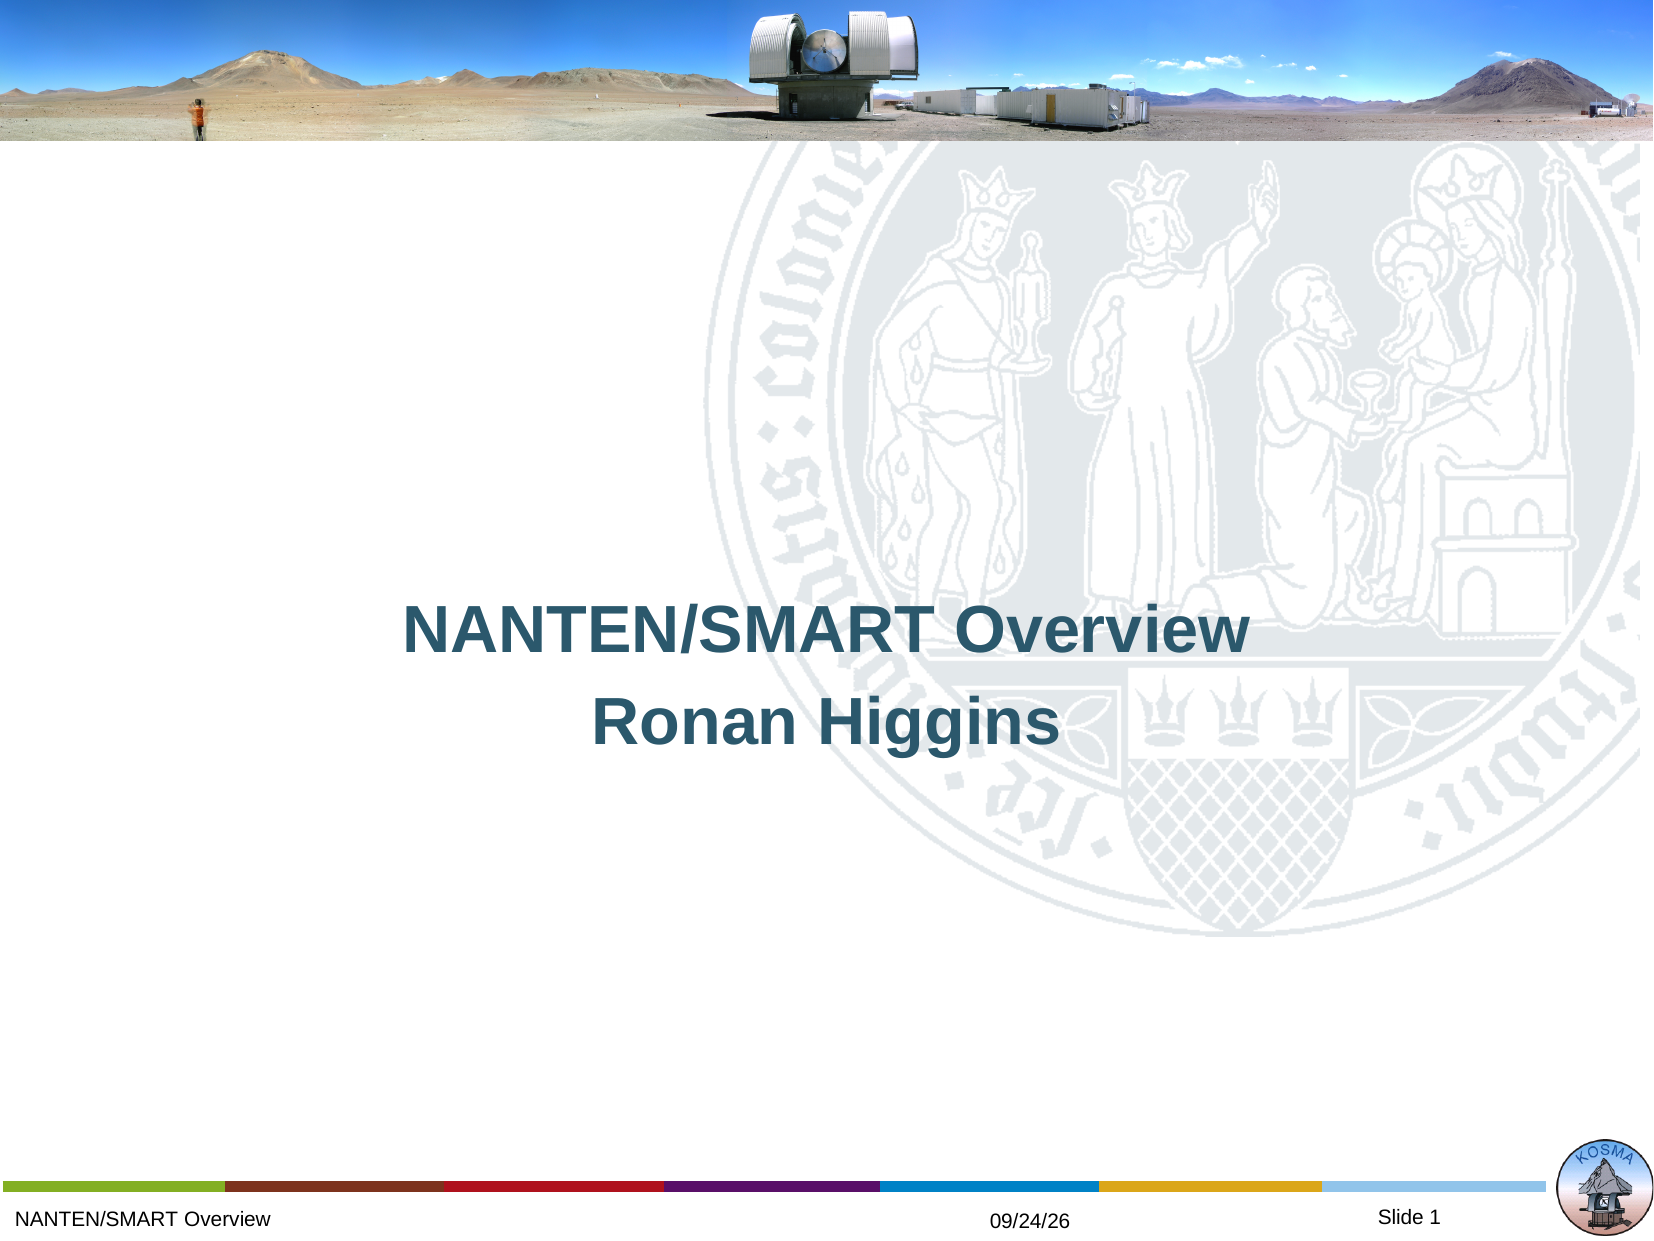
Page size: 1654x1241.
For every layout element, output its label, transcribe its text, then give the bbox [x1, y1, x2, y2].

picture [1556, 1139, 1654, 1236]
picture [0, 0, 1653, 937]
subtitle NANTEN/SMART Overview Ronan Higgins [25, 181, 1628, 1171]
